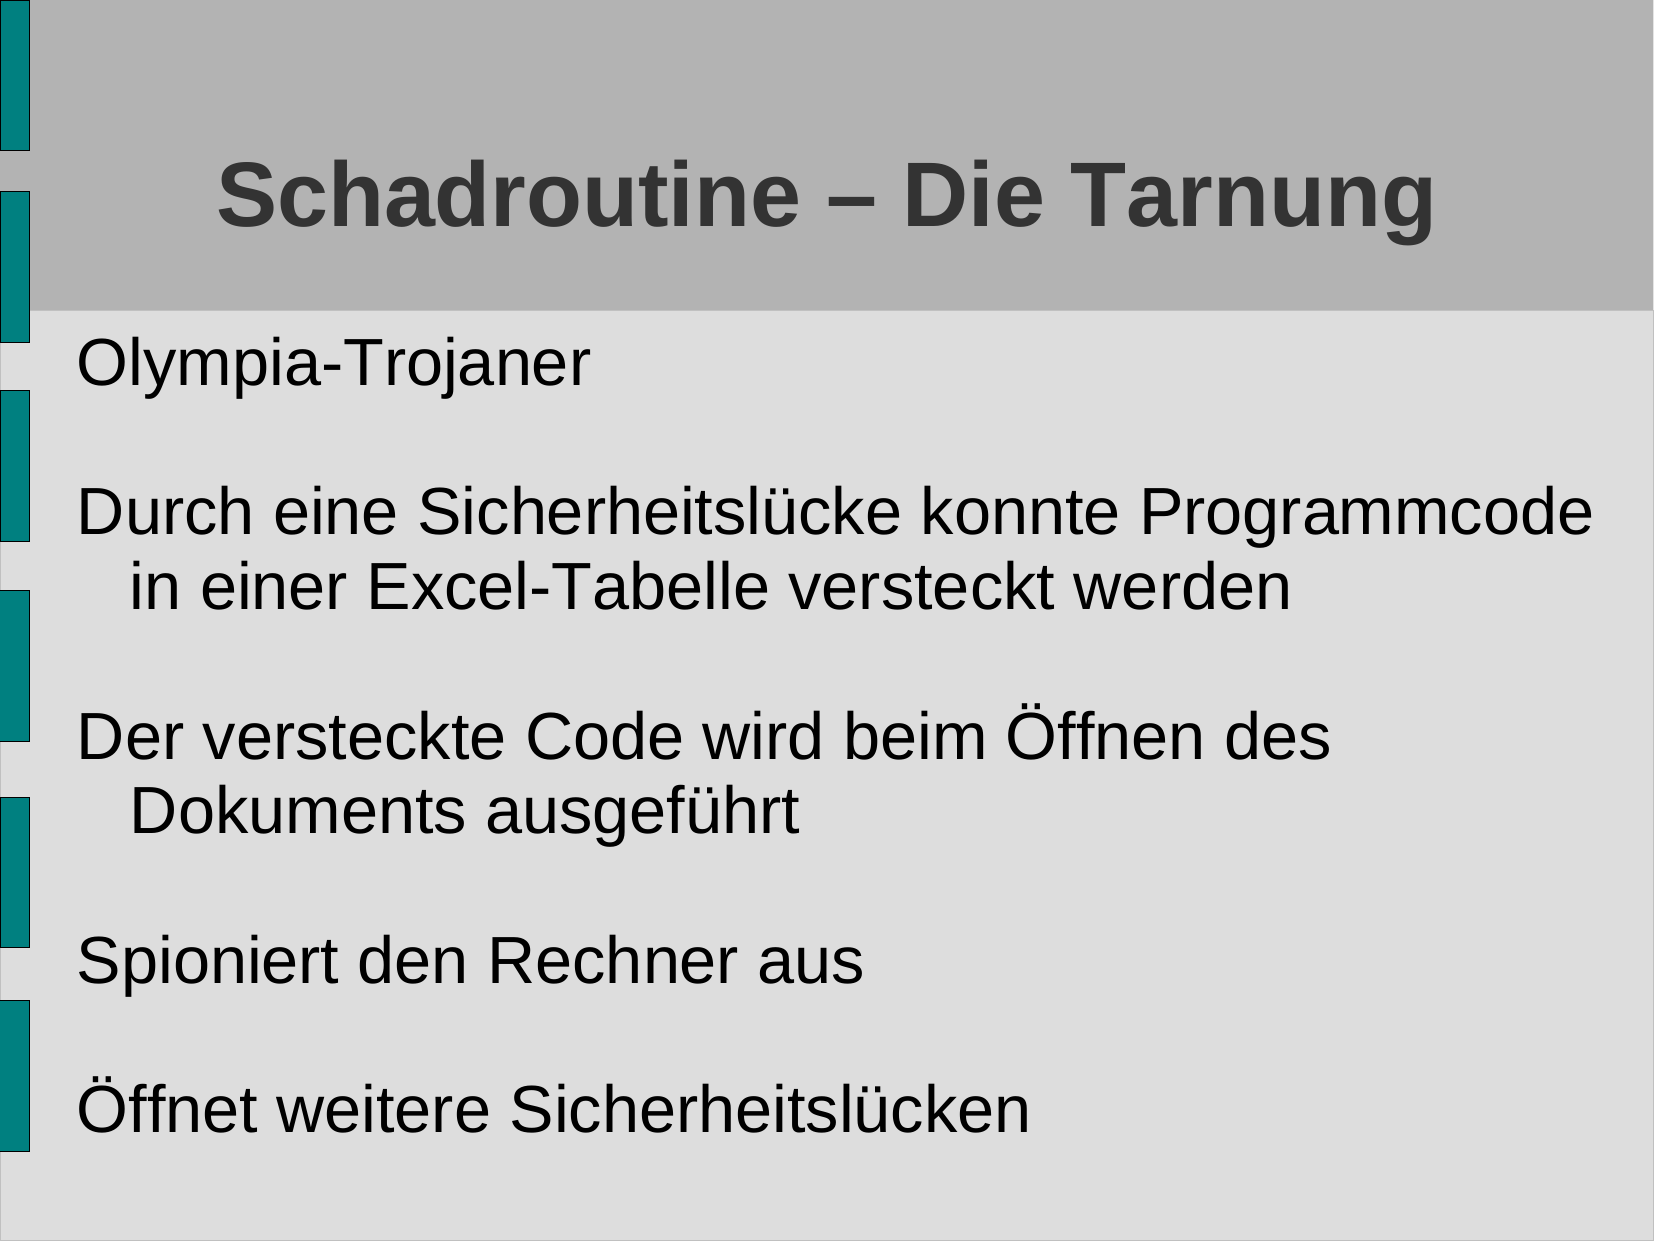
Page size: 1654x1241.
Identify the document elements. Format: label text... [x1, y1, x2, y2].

list Olympia-Trojaner Durch eine Sicherheitslücke konnte Programmcode in einer Excel-Tabelle versteckt werden Der versteckte Code wird beim Öffnen des Dokuments ausgeführt Spioniert den Rechner aus Öffnet weitere Sicherheitslücken [59, 324, 1625, 1241]
title Schadroutine – Die Tarnung [121, 98, 1534, 291]
